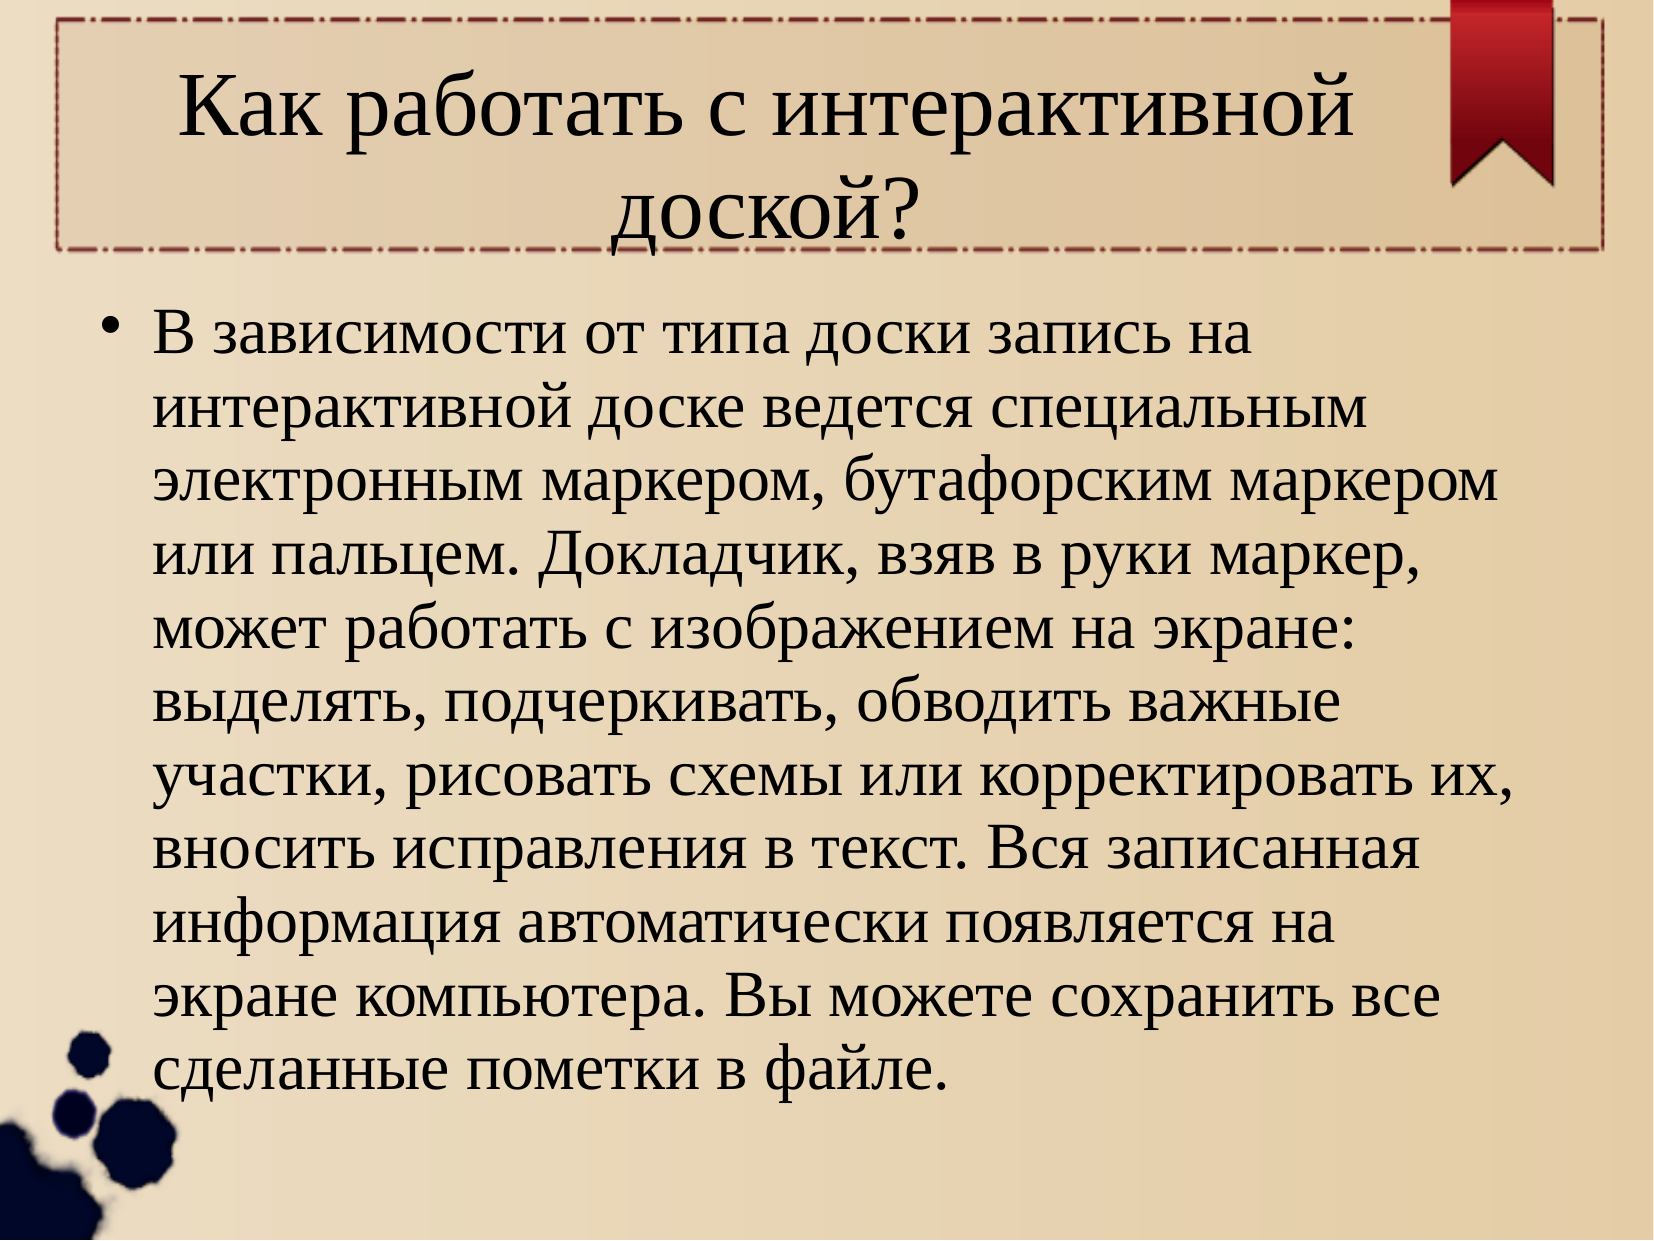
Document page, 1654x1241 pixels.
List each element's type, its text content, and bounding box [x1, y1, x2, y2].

list В зависимости от типа доски запись на интерактивной доске ведется специальным электронным маркером, бутафорским маркером или пальцем. Докладчик, взяв в руки маркер, может работать с изображением на экране: выделять, подчеркивать, обводить важные участки, рисовать схемы или корректировать их, вносить исправления в текст. Вся записанная информация автоматически появляется на экране компьютера. Вы можете сохранить все сделанные пометки в файле. [82, 290, 1538, 1113]
picture [0, 0, 1654, 1240]
title Как работать с интерактивной доской? [82, 47, 1453, 259]
